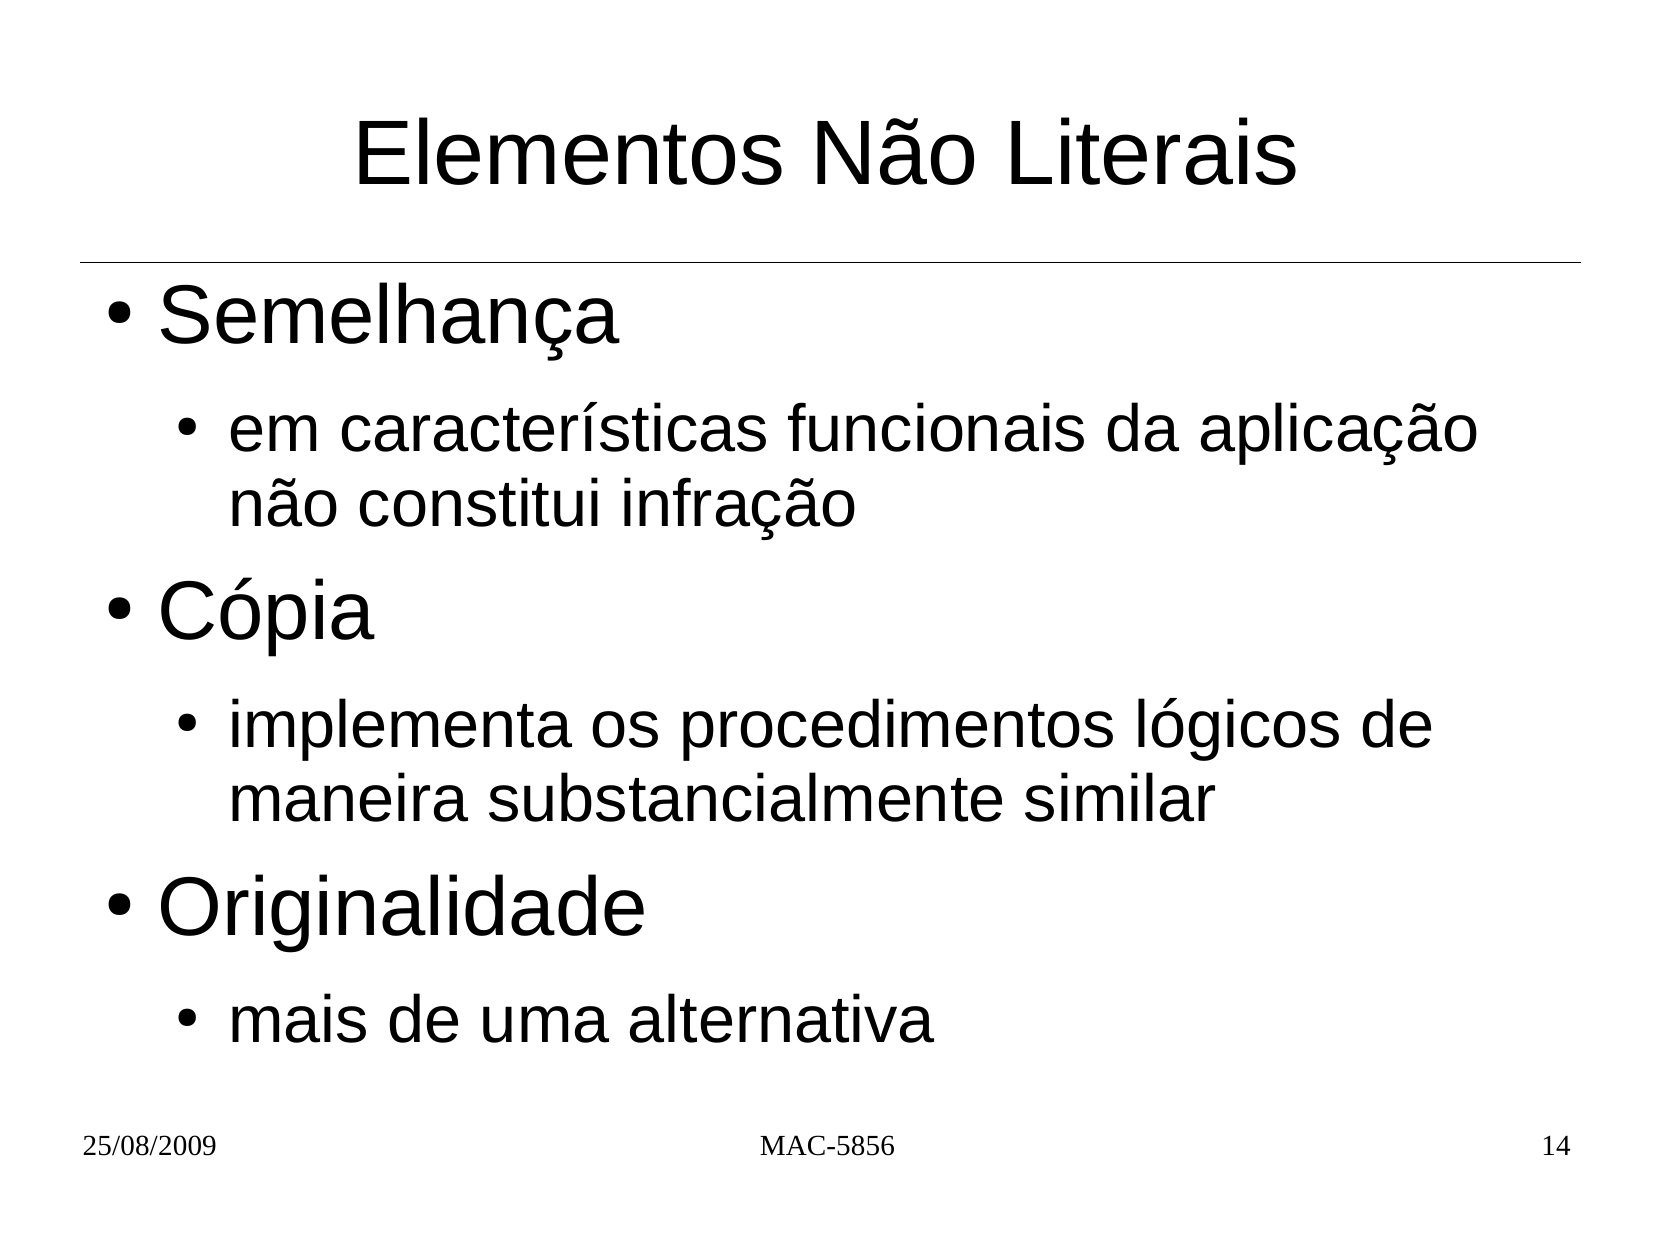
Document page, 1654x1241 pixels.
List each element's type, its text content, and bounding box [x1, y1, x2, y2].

title Elementos Não Literais [82, 49, 1571, 257]
list Semelhança em características funcionais da aplicação não constitui infração Cópia implementa os procedimentos lógicos de maneira substancialmente similar Originalidade mais de uma alternativa [86, 268, 1576, 1130]
